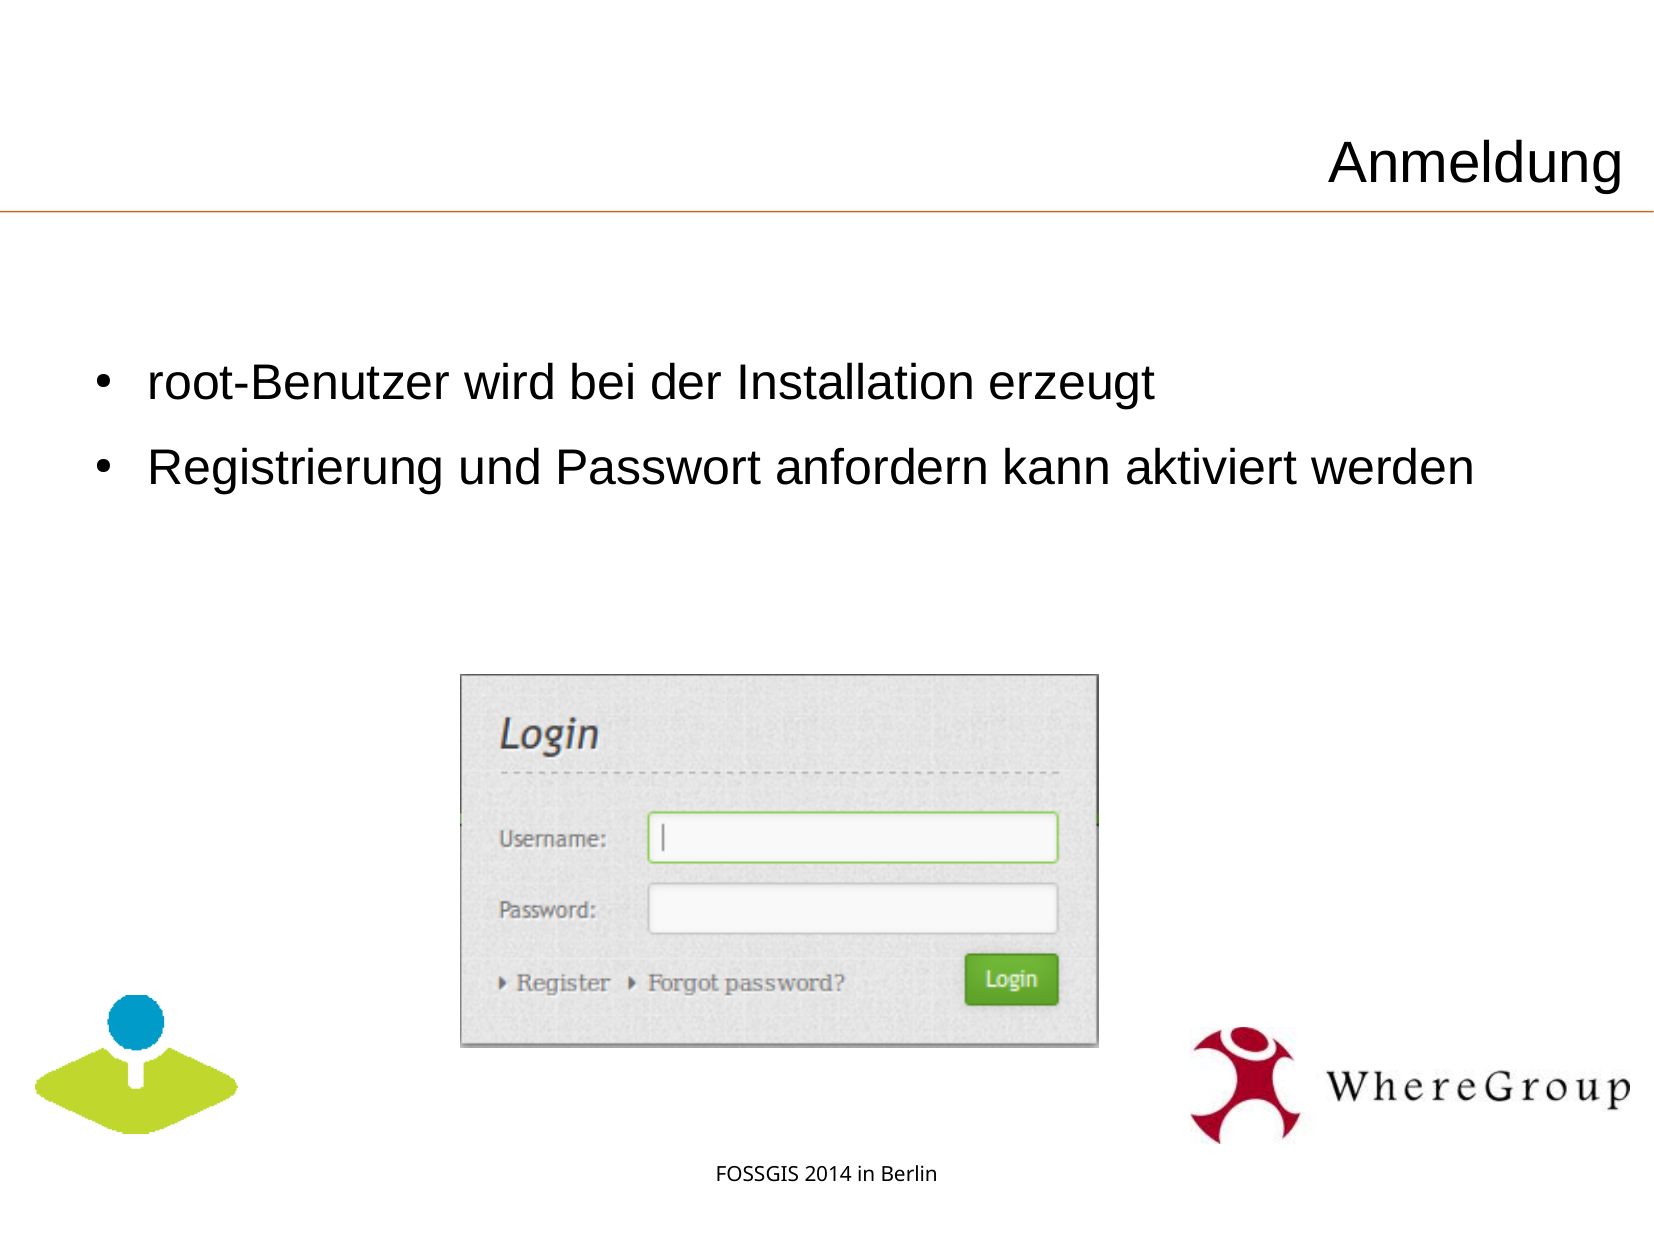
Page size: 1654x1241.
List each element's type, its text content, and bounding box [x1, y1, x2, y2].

picture [460, 674, 1099, 1048]
picture [35, 995, 76, 1134]
list root-Benutzer wird bei der Installation erzeugt Registrierung und Passwort anfordern kann aktiviert werden [76, 354, 1565, 1173]
picture [1565, 1027, 1630, 1144]
title Anmeldung [135, 88, 1625, 237]
